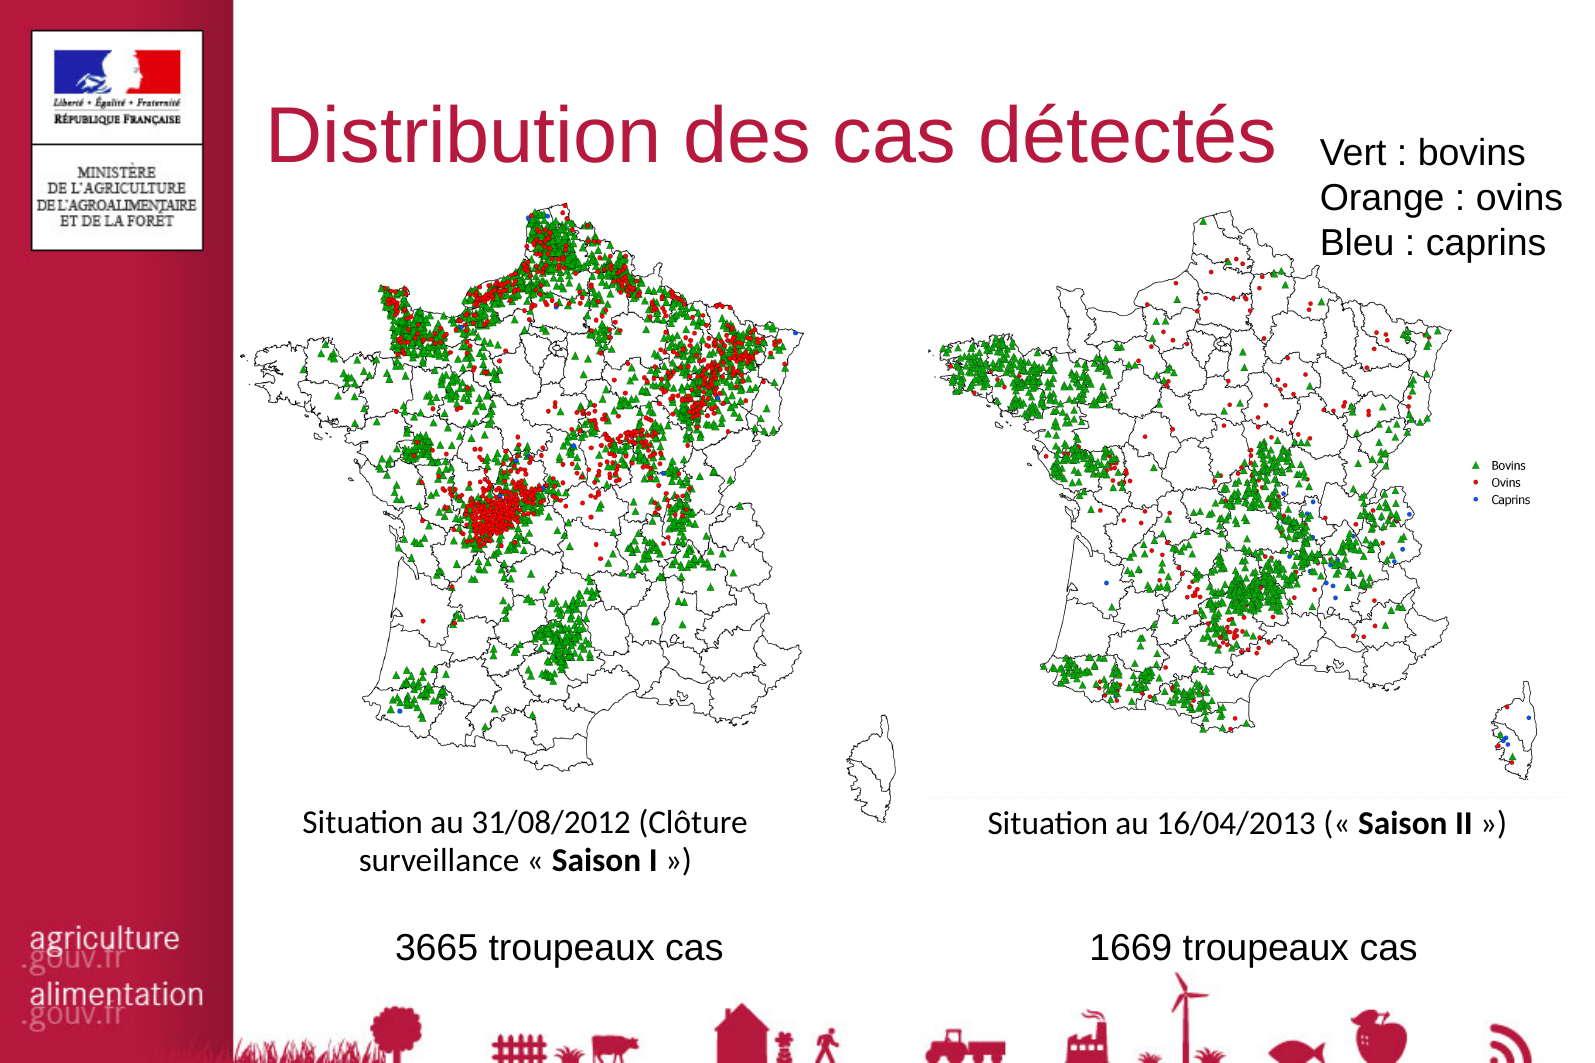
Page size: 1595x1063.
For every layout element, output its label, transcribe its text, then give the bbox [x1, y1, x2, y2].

text_box Situation au 31/08/2012 (Clôture surveillance « Saison I ») [253, 796, 798, 887]
text_box Situation au 16/04/2013 (« Saison II ») [944, 797, 1550, 850]
picture [0, 0, 1594, 1063]
text_box 3665 troupeaux cas [380, 915, 739, 972]
text_box Distribution des cas détectés [265, 49, 1535, 212]
text_box Vert : bovins Orange : ovins Bleu : caprins [1304, 120, 1595, 266]
text_box 1669 troupeaux cas [1074, 915, 1433, 972]
